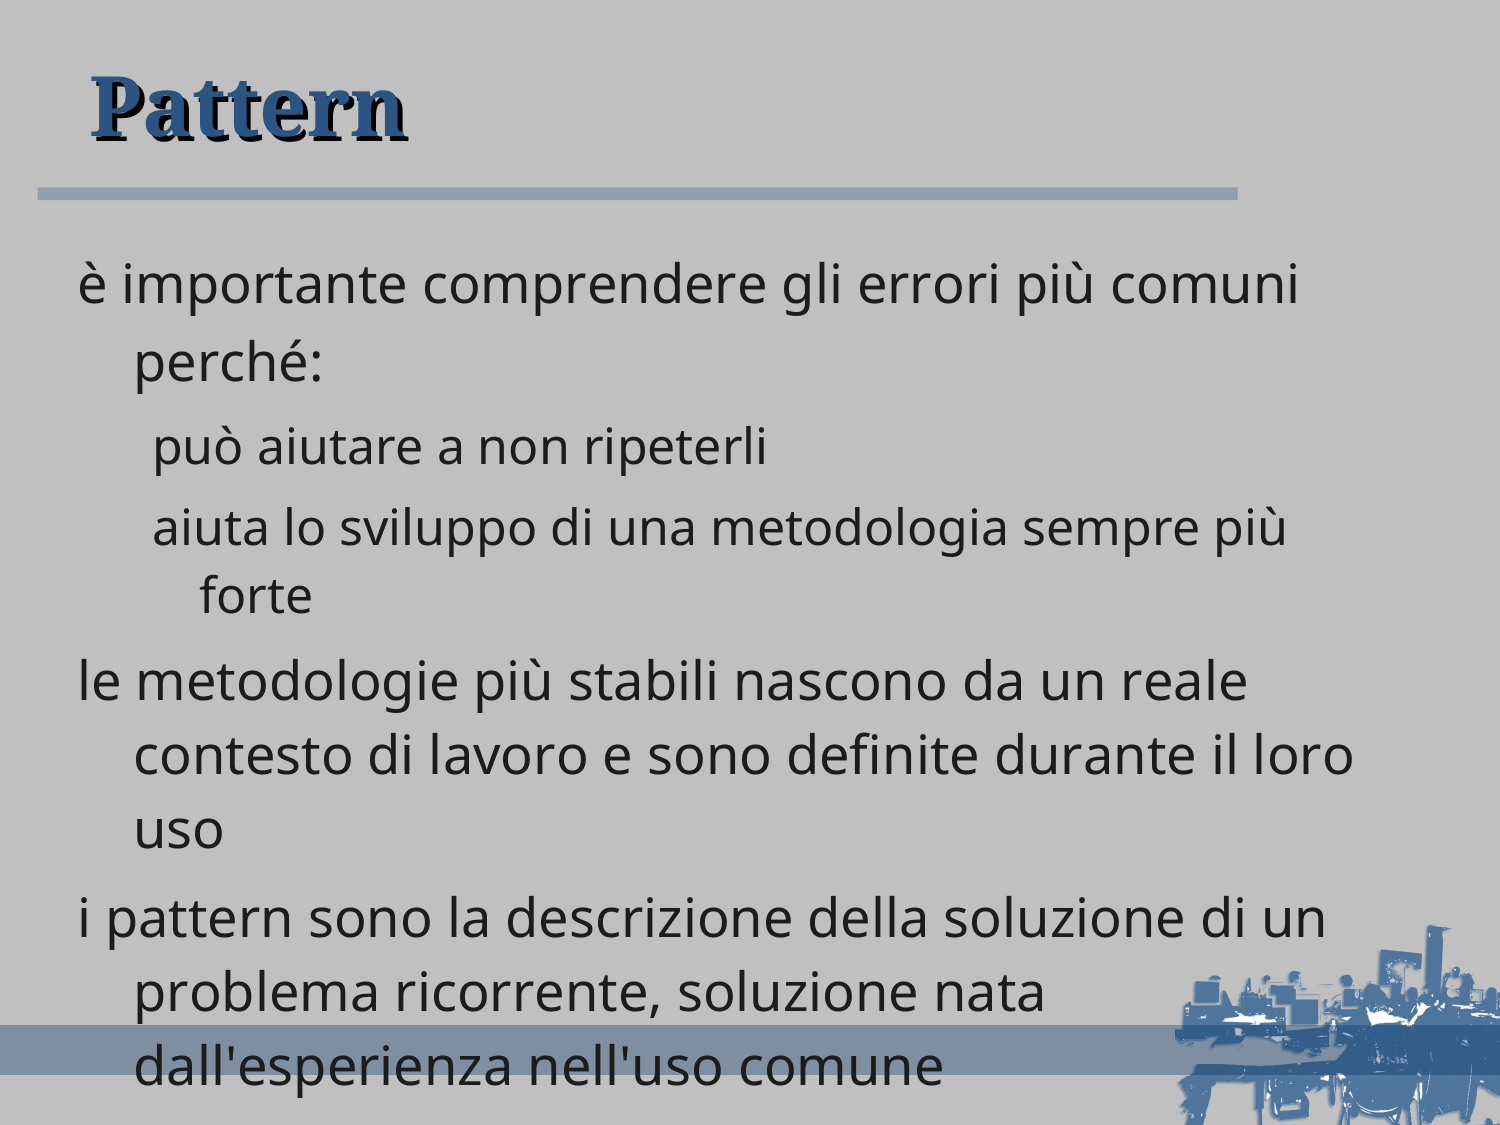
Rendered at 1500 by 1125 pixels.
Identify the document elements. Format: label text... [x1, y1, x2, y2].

list è importante comprendere gli errori più comuni perché: può aiutare a non ripeterli aiuta lo sviluppo di una metodologia sempre più forte le metodologie più stabili nascono da un reale contesto di lavoro e sono definite durante il loro uso i pattern sono la descrizione della soluzione di un problema ricorrente, soluzione nata dall'esperienza nell'uso comune [62, 237, 1426, 1006]
title Pattern [75, 35, 1426, 174]
